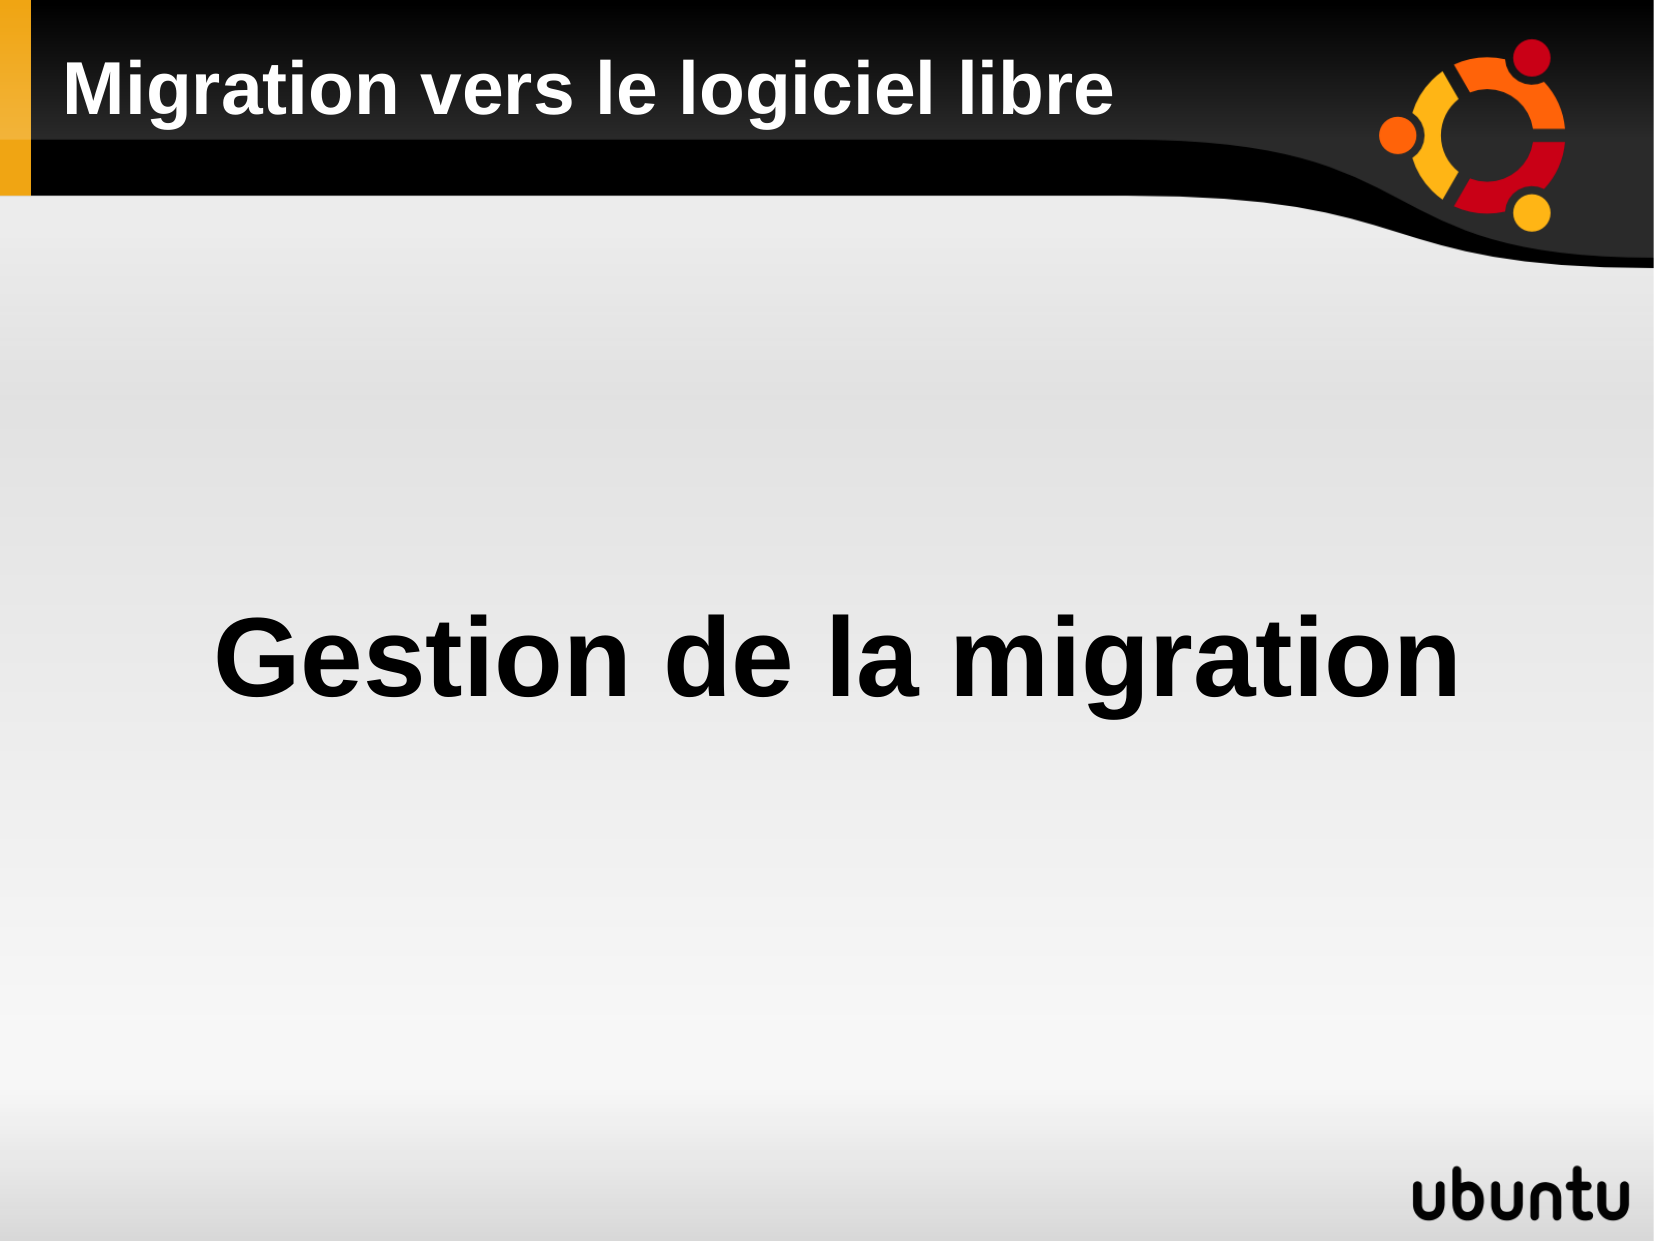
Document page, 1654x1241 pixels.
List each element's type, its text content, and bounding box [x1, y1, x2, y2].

picture [0, 0, 1654, 1241]
text_box Migration vers le logiciel libre [48, 39, 1132, 152]
list Gestion de la migration [76, 531, 1565, 827]
